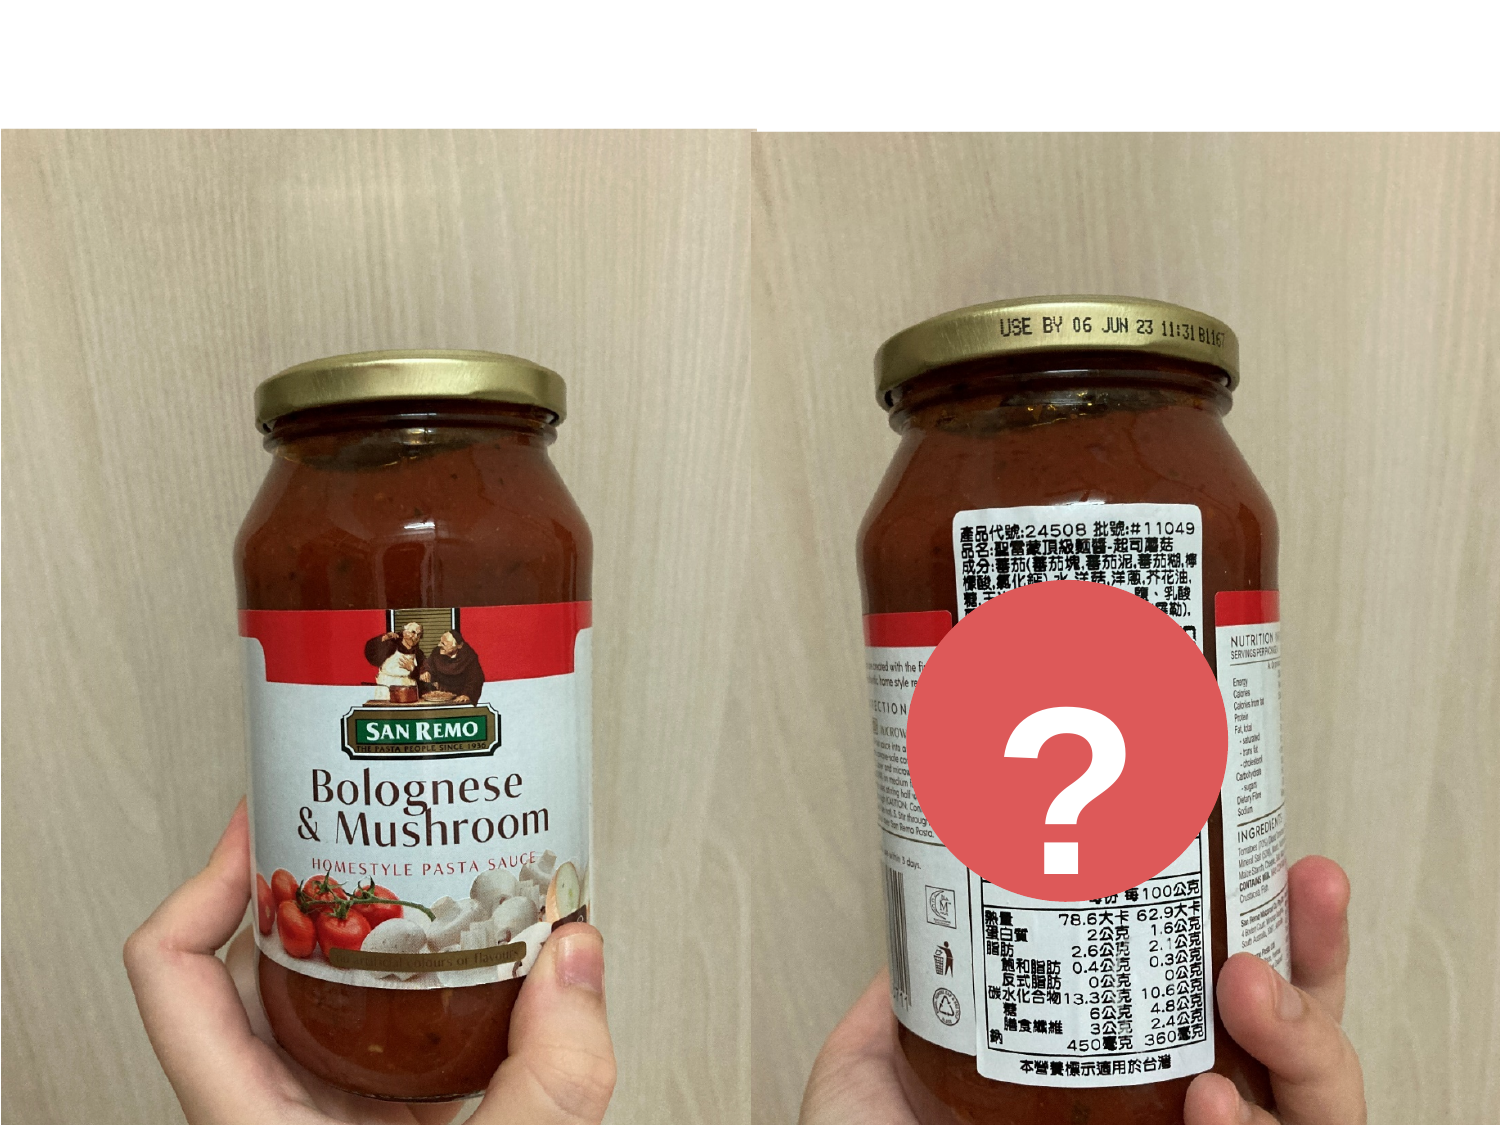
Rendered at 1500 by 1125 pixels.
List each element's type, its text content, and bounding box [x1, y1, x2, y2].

text_box ? [906, 579, 1229, 902]
picture [0, 122, 1500, 1125]
